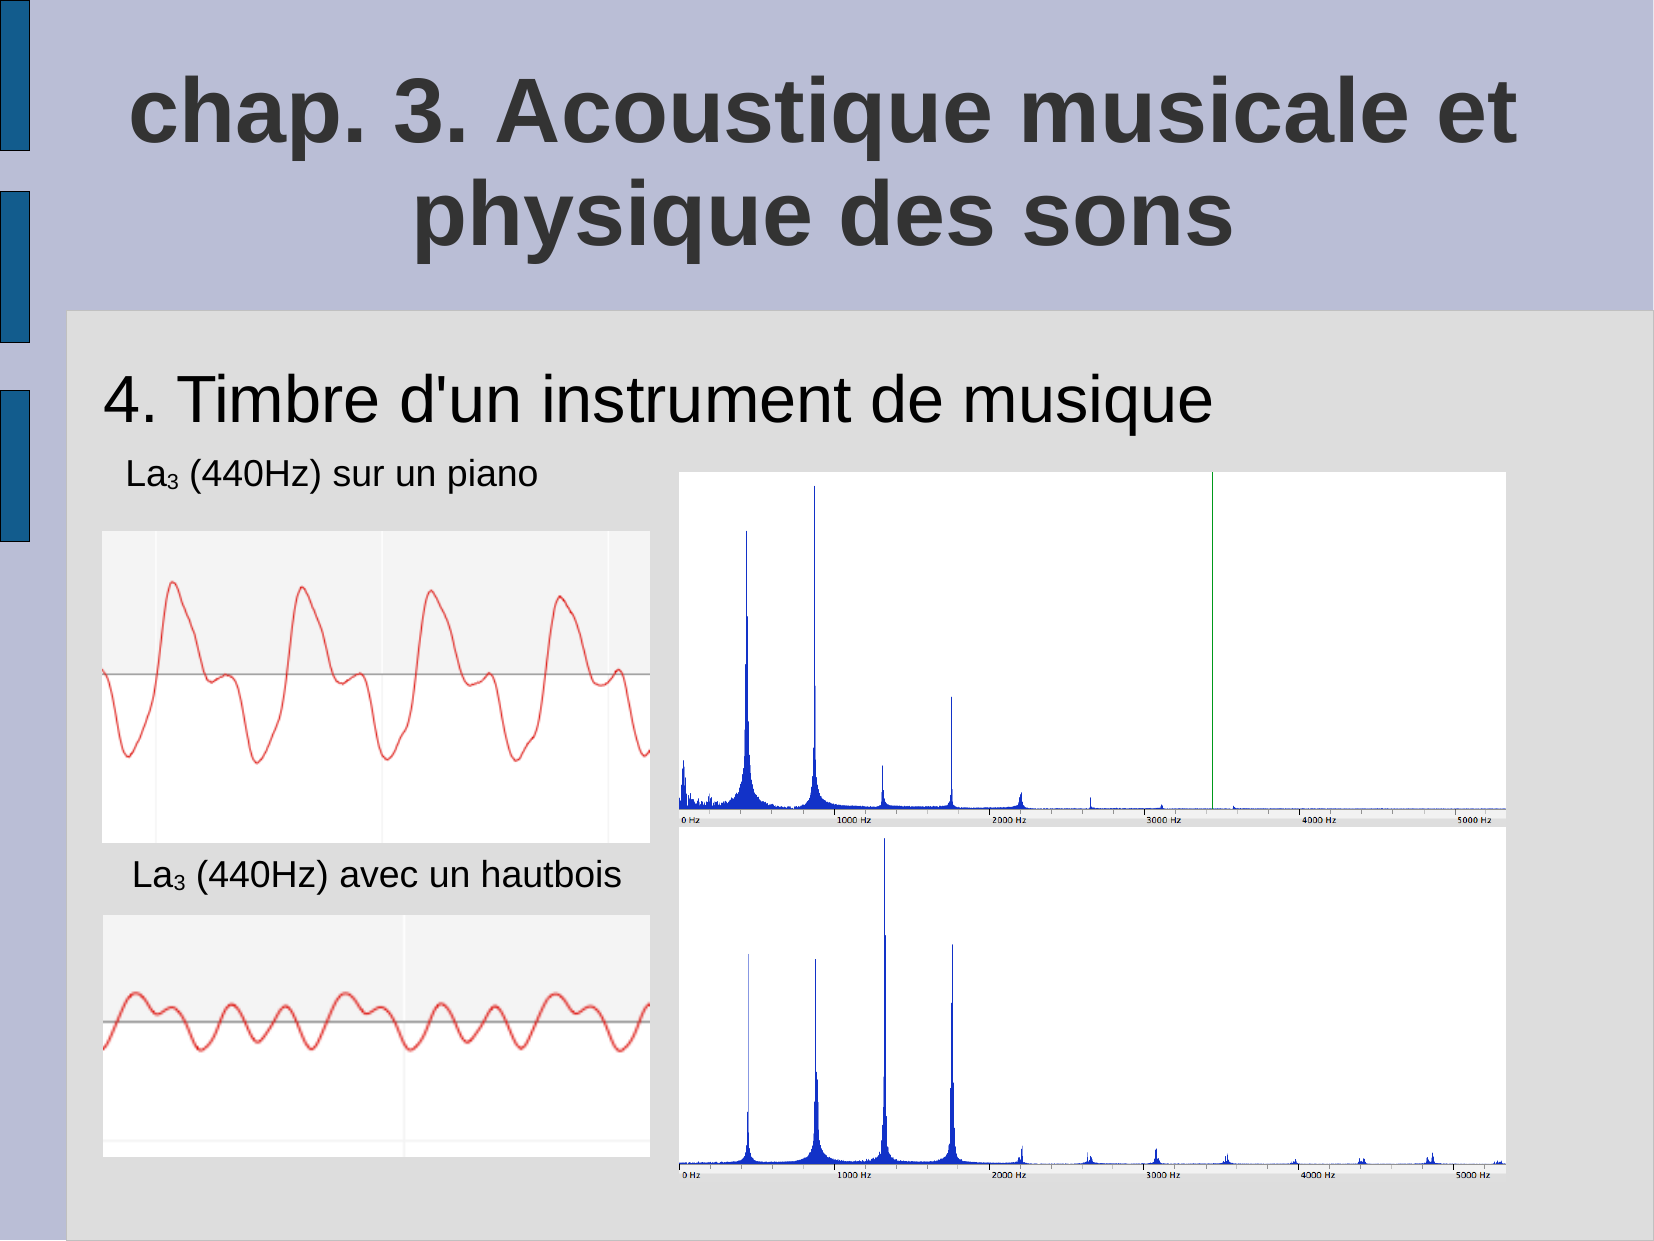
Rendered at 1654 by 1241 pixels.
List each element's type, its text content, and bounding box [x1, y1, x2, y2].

picture [103, 915, 650, 1157]
picture [102, 531, 650, 843]
text_box 4. Timbre d'un instrument de musique [88, 354, 1565, 444]
picture [679, 472, 1506, 1182]
title chap. 3. Acoustique musicale et physique des sons [118, 58, 1531, 266]
text_box La3 (440Hz) avec un hautbois [117, 846, 639, 916]
text_box La3 (440Hz) sur un piano [110, 445, 555, 515]
